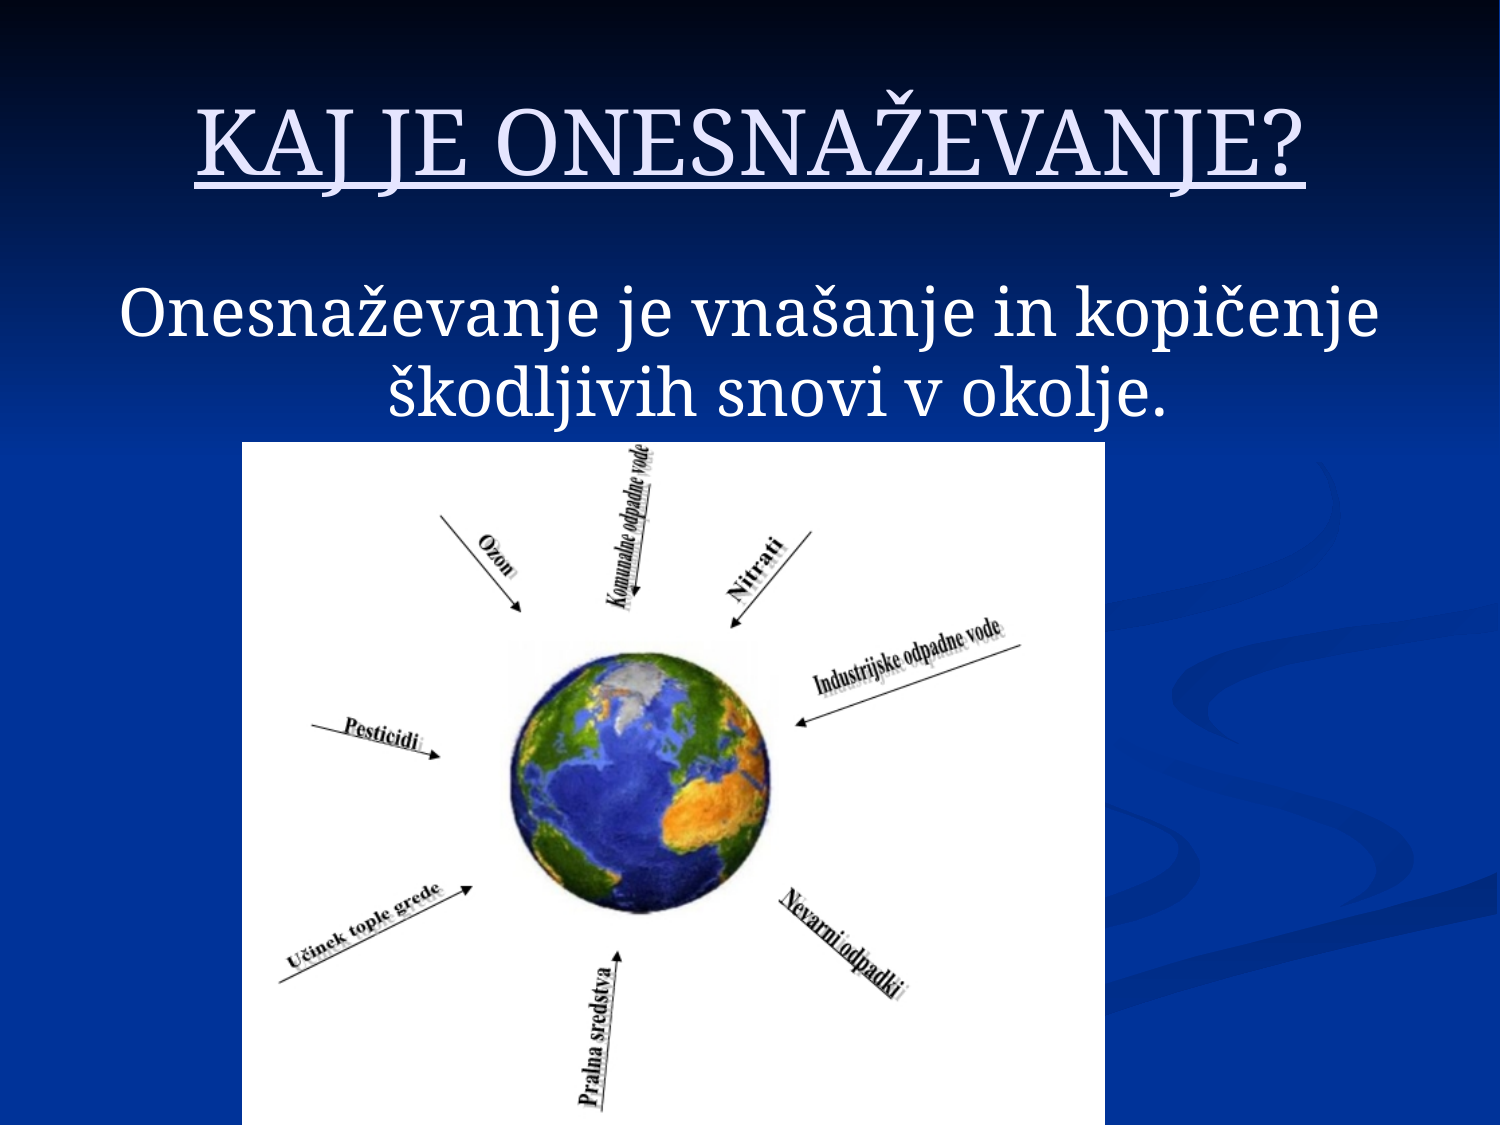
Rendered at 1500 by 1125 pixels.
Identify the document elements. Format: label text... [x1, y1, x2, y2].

title KAJ JE ONESNAŽEVANJE? [75, 45, 1425, 233]
picture [242, 442, 1105, 1125]
list Onesnaževanje je vnašanje in kopičenje škodljivih snovi v okolje. [75, 262, 1425, 1005]
